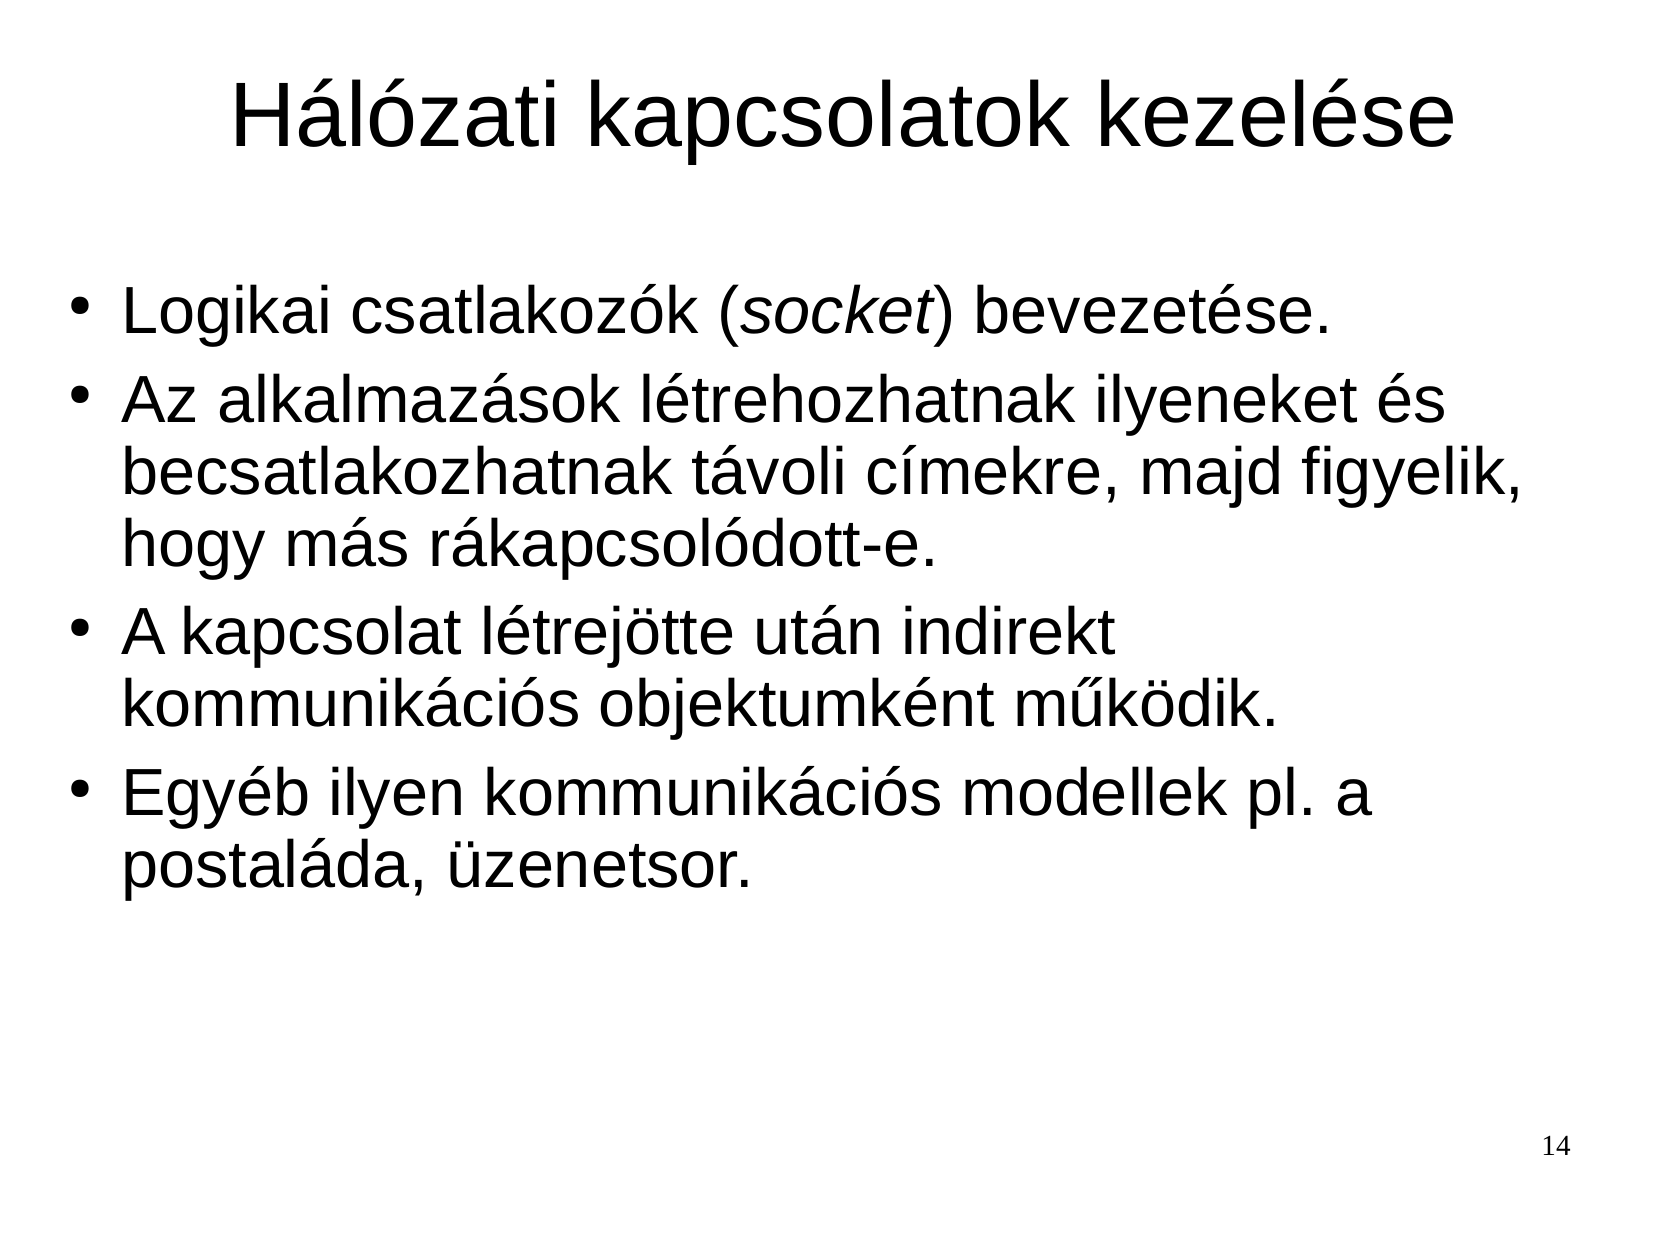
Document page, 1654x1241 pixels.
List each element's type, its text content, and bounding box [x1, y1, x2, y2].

title Hálózati kapcsolatok kezelése [124, 6, 1530, 214]
list Logikai csatlakozók (socket) bevezetése. Az alkalmazások létrehozhatnak ilyeneket és becsatlakozhatnak távoli címekre, majd figyelik, hogy más rákapcsolódott-e. A kapcsolat létrejötte után indirekt kommunikációs objektumként működik. Egyéb ilyen kommunikációs modellek pl. a postaláda, üzenetsor. [35, 268, 1586, 1013]
